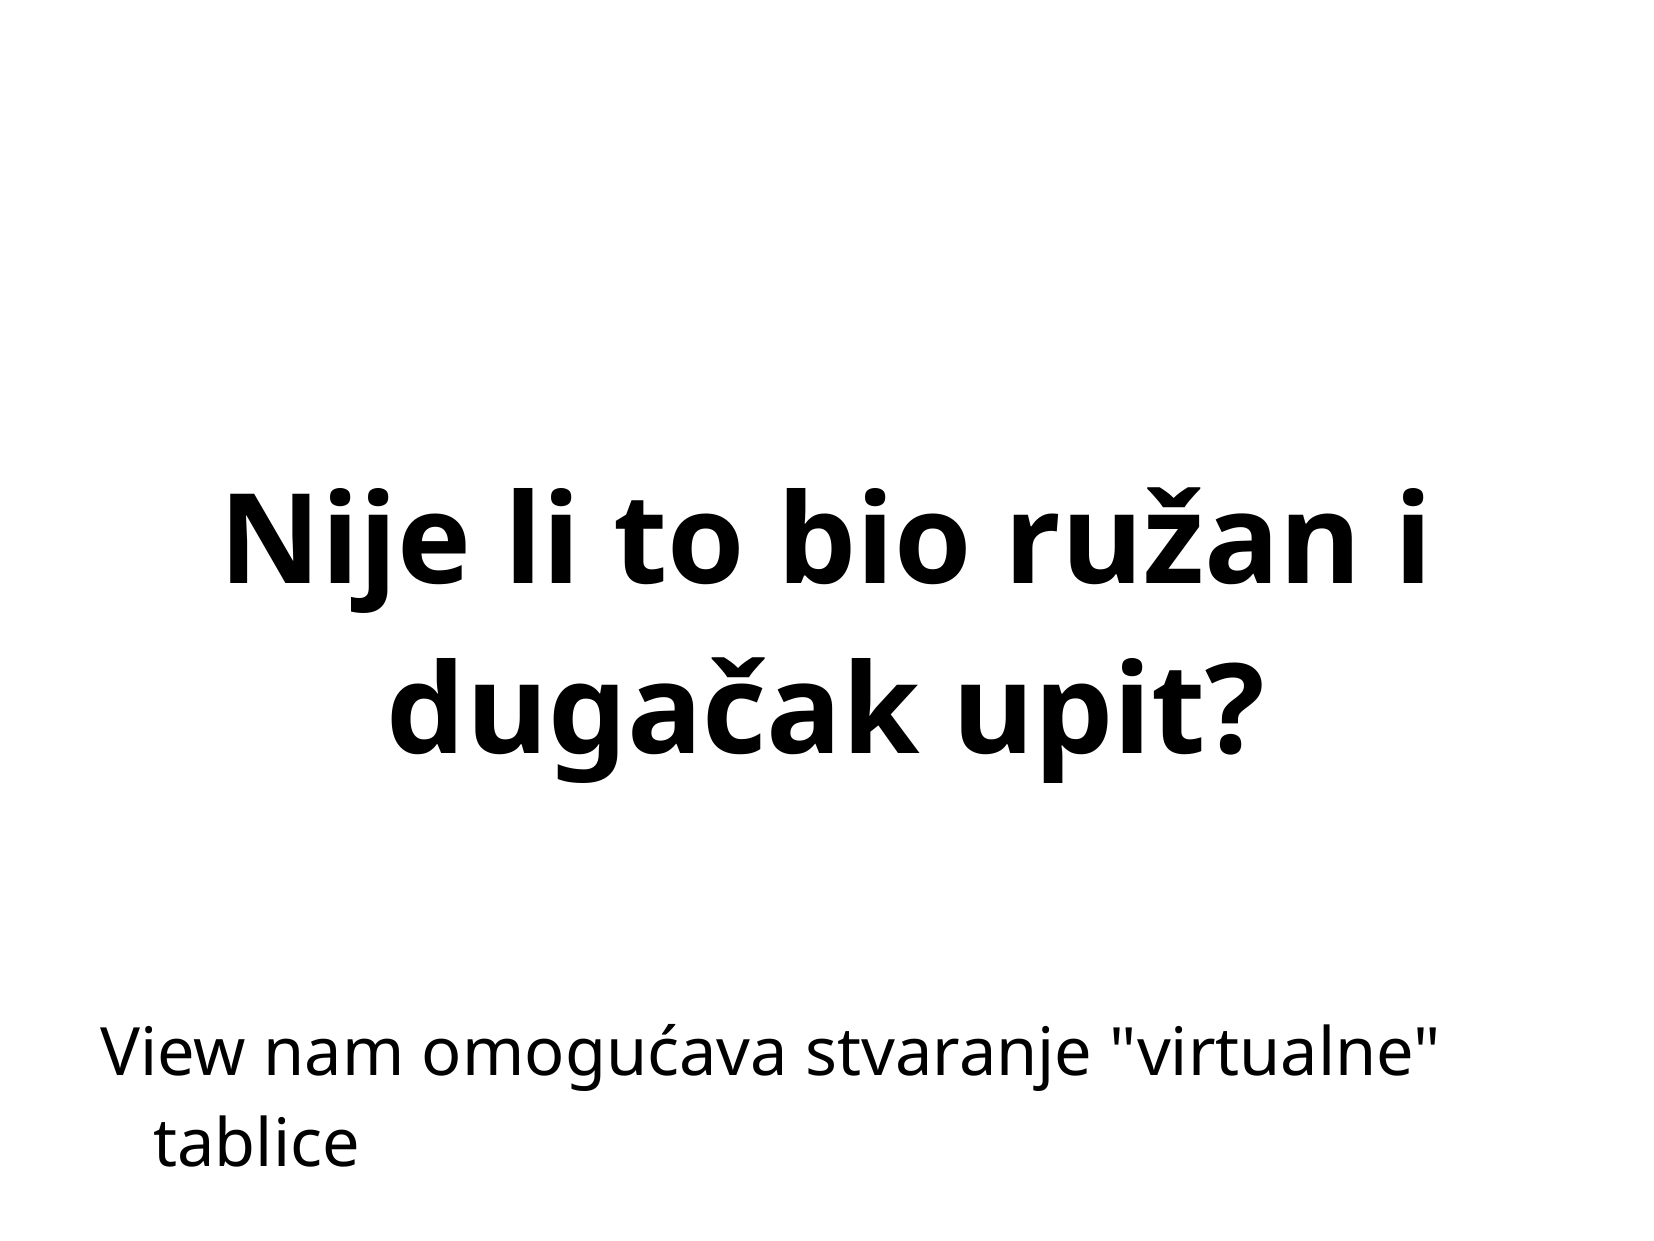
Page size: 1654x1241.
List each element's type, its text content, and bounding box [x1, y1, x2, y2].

list View nam omogućava stvaranje "virtualne" tablice [82, 1003, 1571, 1109]
title Nije li to bio ružan i dugačak upit? [82, 361, 1571, 879]
